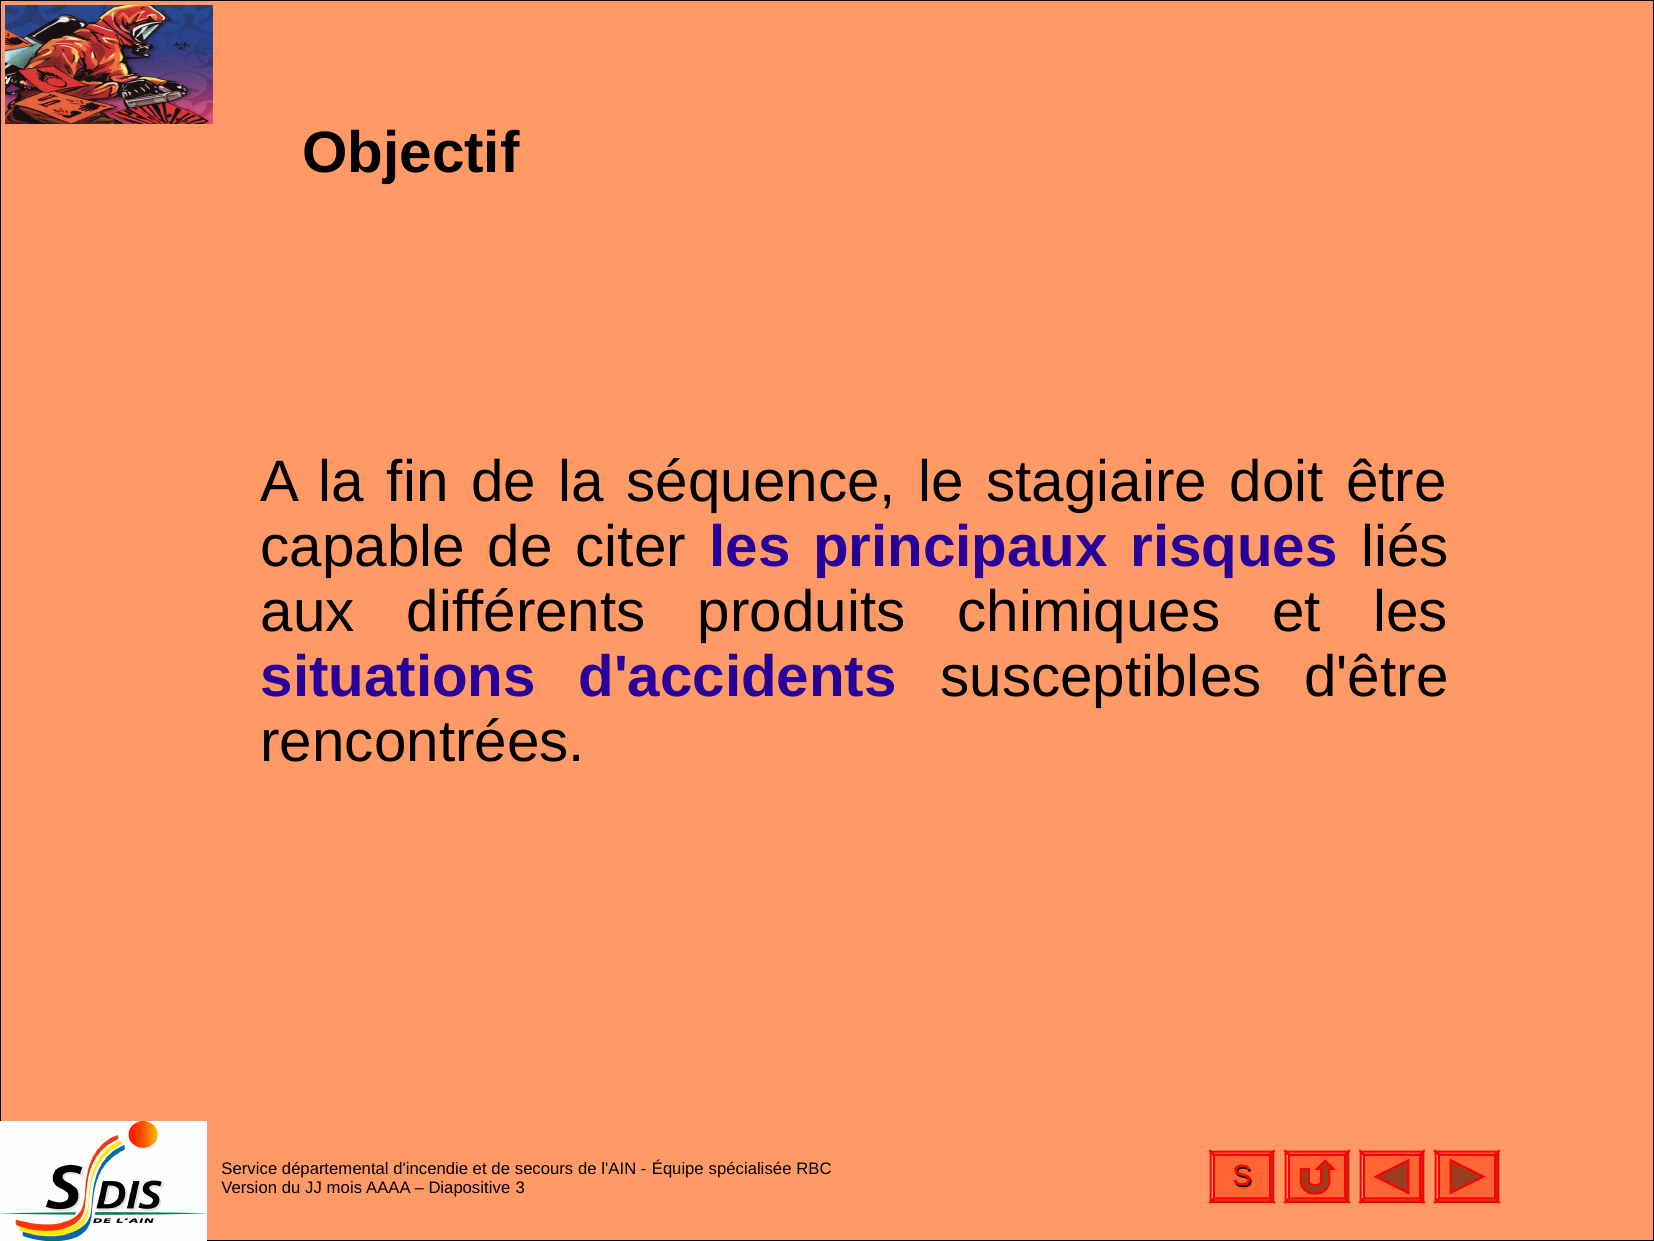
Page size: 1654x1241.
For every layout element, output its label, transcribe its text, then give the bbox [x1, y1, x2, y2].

list A la fin de la séquence, le stagiaire doit être capable de citer les principaux risques liés aux différents produits chimiques et les situations d'accidents susceptibles d'être rencontrées. [189, 441, 1465, 859]
picture [0, 1121, 207, 1241]
text_box Objectif [287, 112, 536, 193]
picture [5, 5, 213, 124]
